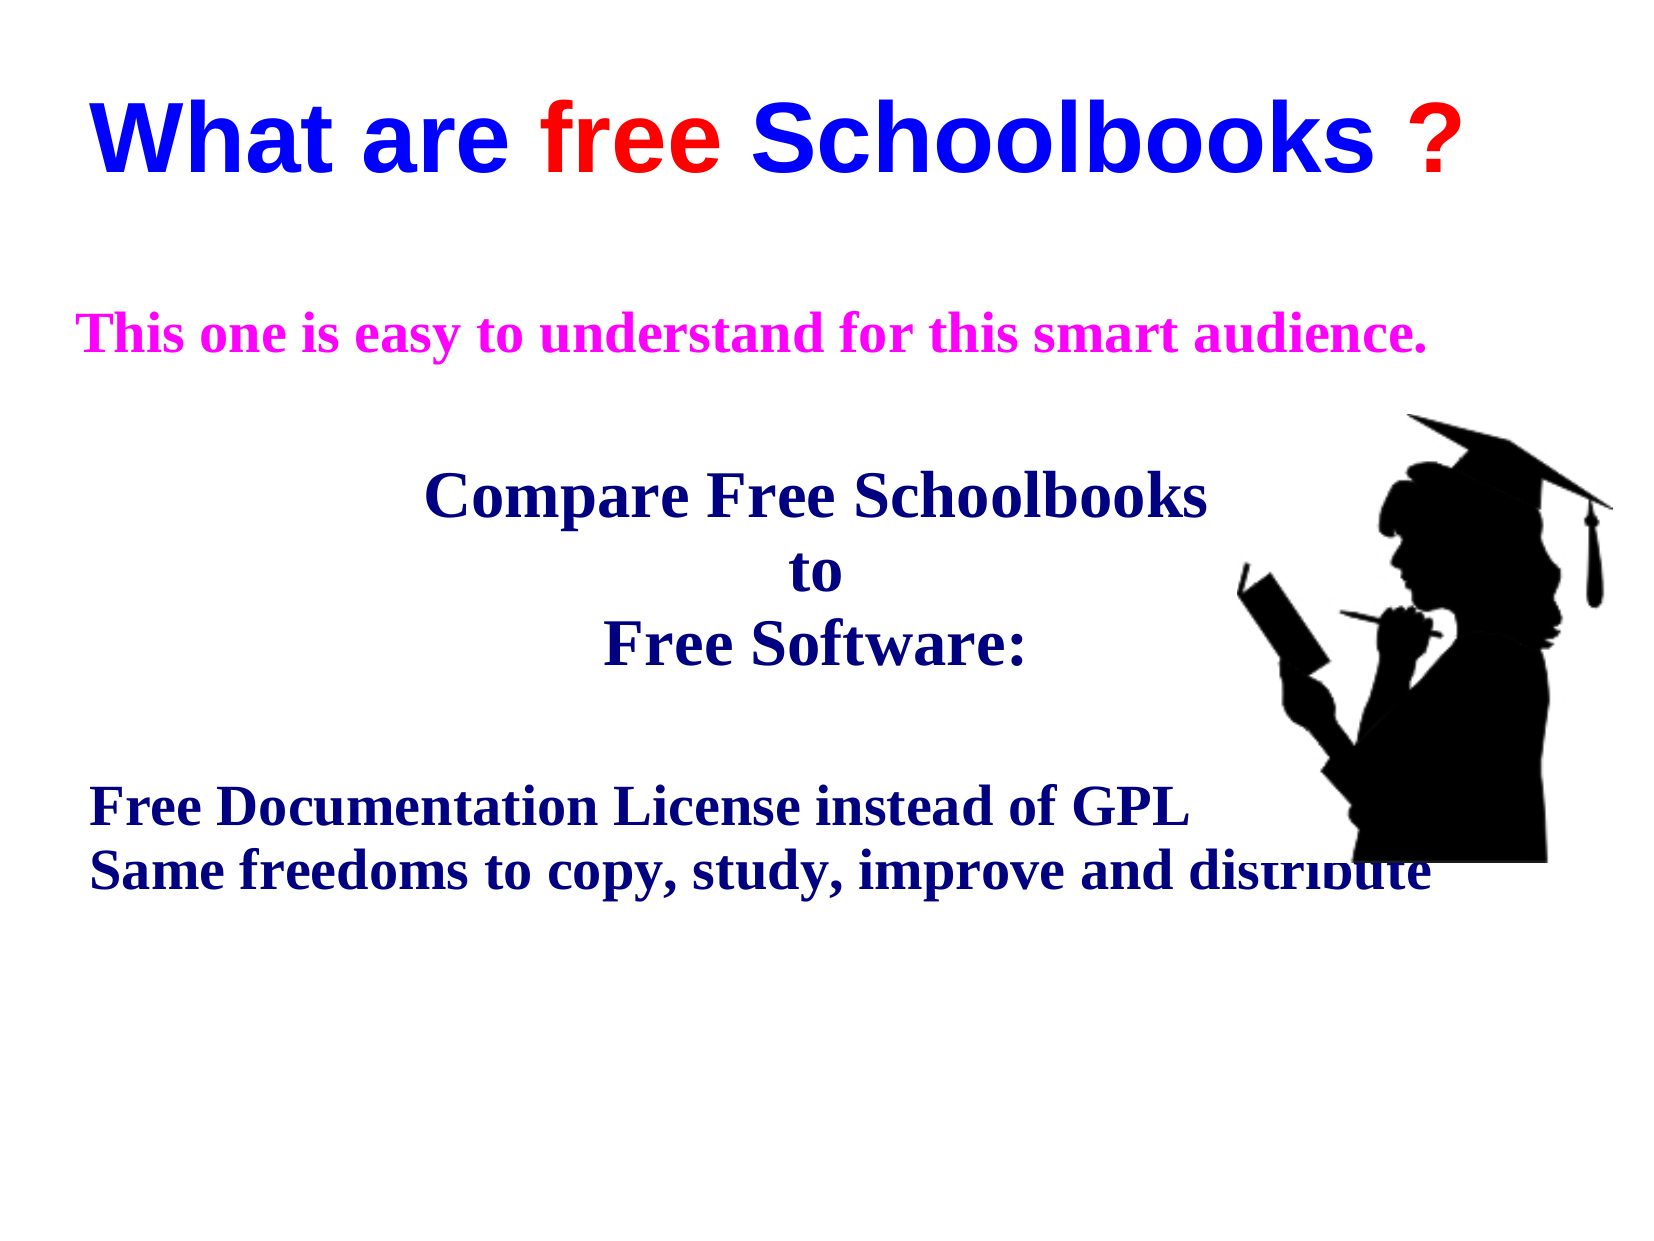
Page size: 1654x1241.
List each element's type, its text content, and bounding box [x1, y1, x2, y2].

picture [1237, 414, 1613, 863]
text_box This one is easy to understand for this smart audience. Compare Free Schoolbooks to Free Software: Free Documentation License instead of GPL Same freedoms to copy, study, improve and distribute [75, 300, 1576, 1163]
text_box What are free Schoolbooks ? [75, 75, 1256, 219]
